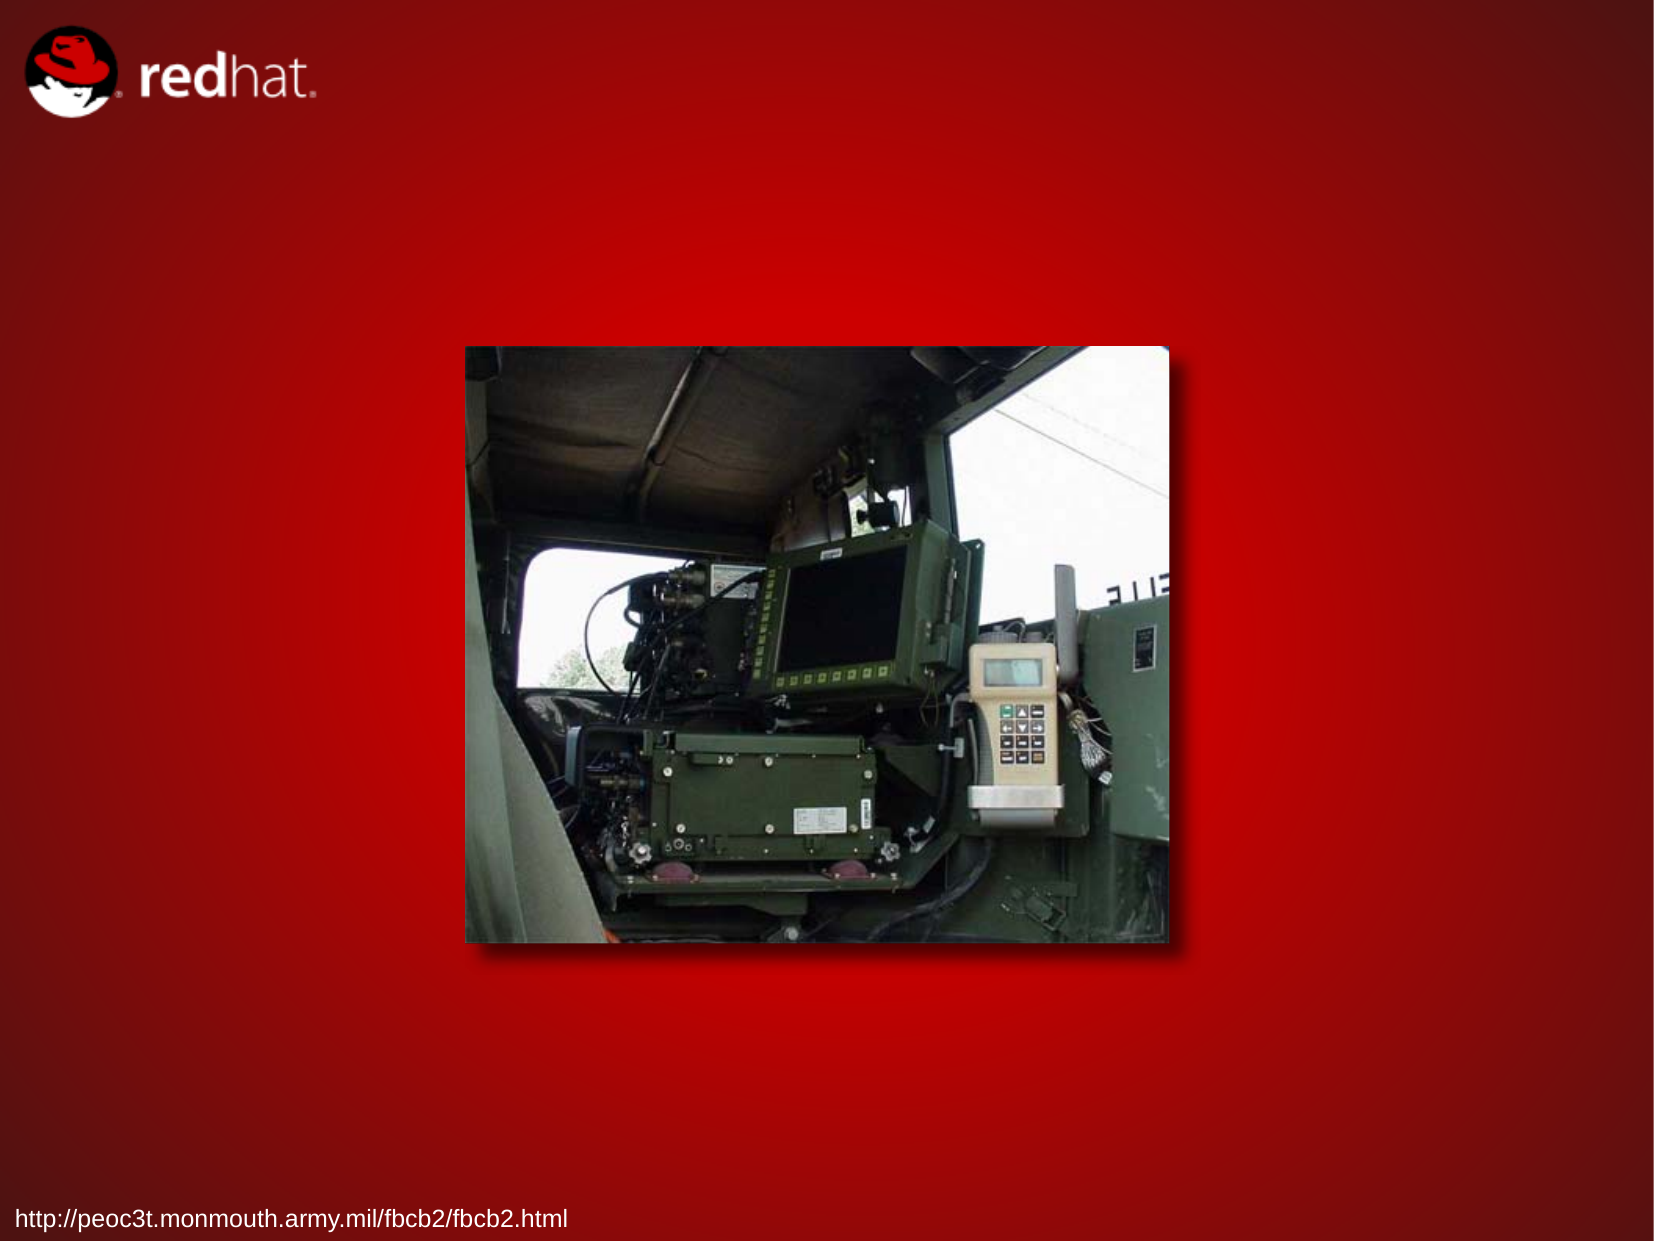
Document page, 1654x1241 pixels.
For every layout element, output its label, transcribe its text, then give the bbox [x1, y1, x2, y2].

picture [0, 0, 1654, 1241]
text_box http://peoc3t.monmouth.army.mil/fbcb2/fbcb2.html [0, 1197, 713, 1241]
